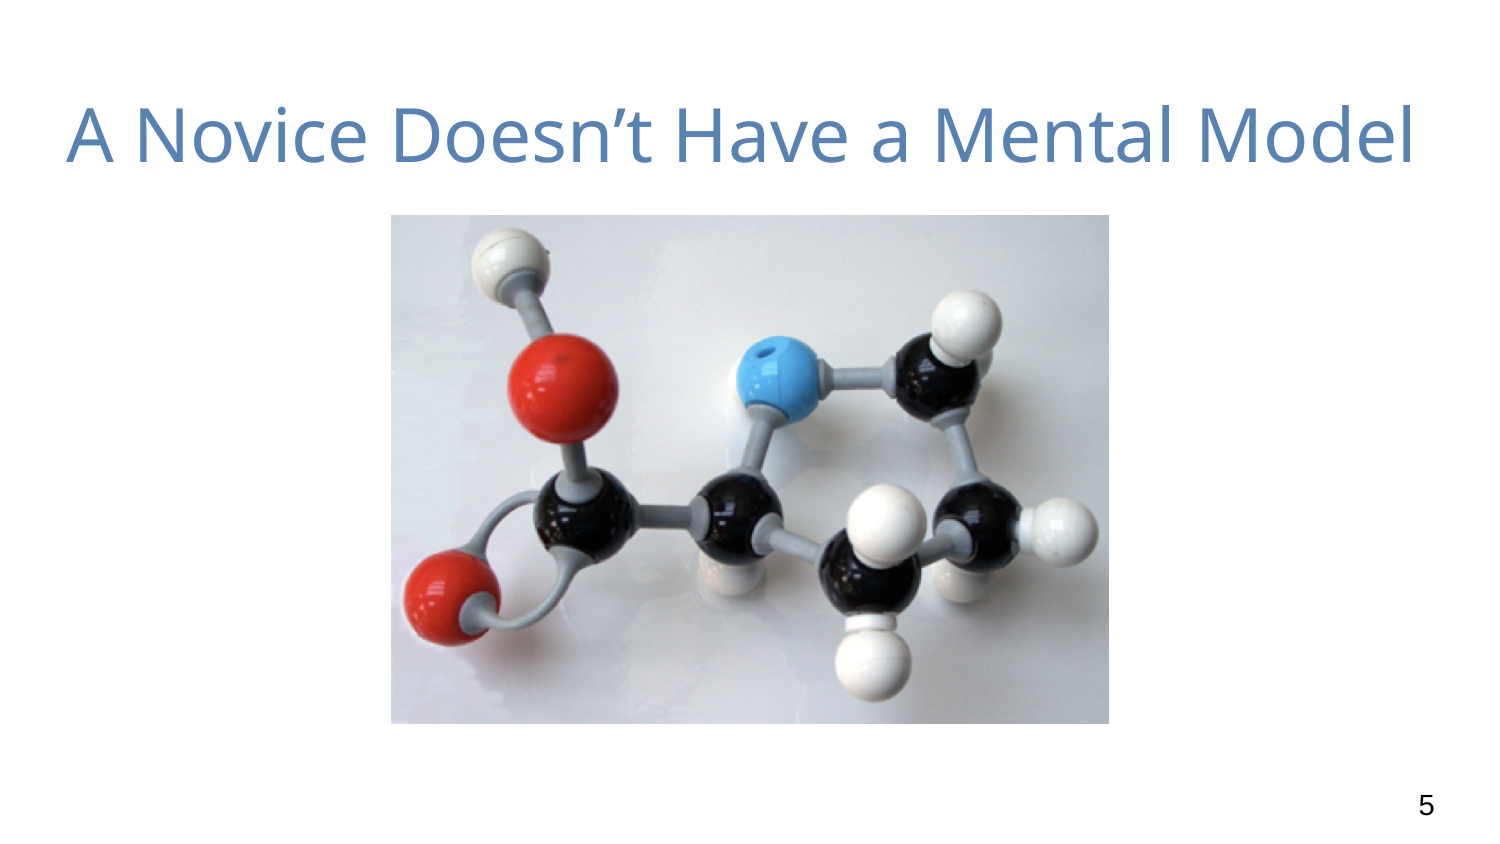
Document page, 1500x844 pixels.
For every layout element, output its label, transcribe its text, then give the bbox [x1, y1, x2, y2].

picture [391, 215, 1109, 724]
title A Novice Doesn’t Have a Mental Model [51, 72, 1449, 167]
